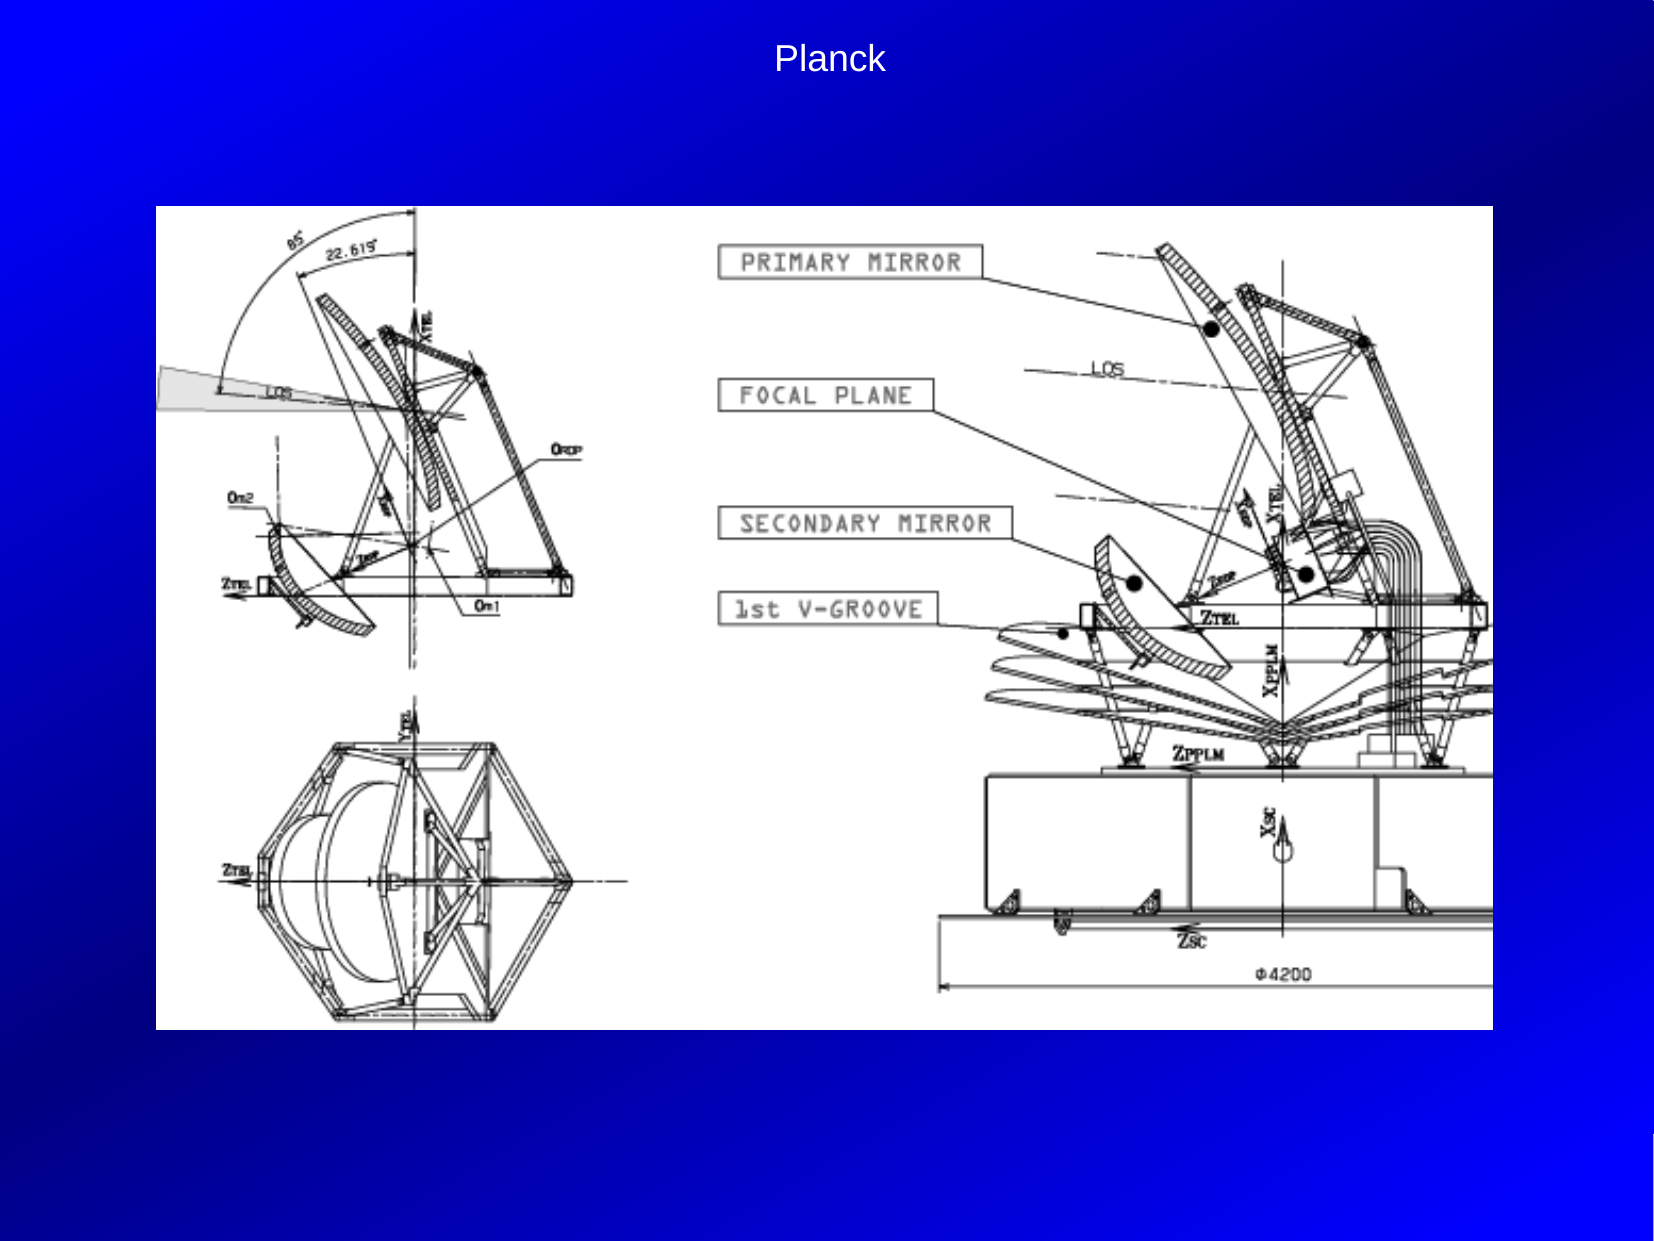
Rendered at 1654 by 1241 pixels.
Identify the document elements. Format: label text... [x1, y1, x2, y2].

picture [156, 206, 1493, 1030]
text_box Planck [759, 30, 902, 88]
